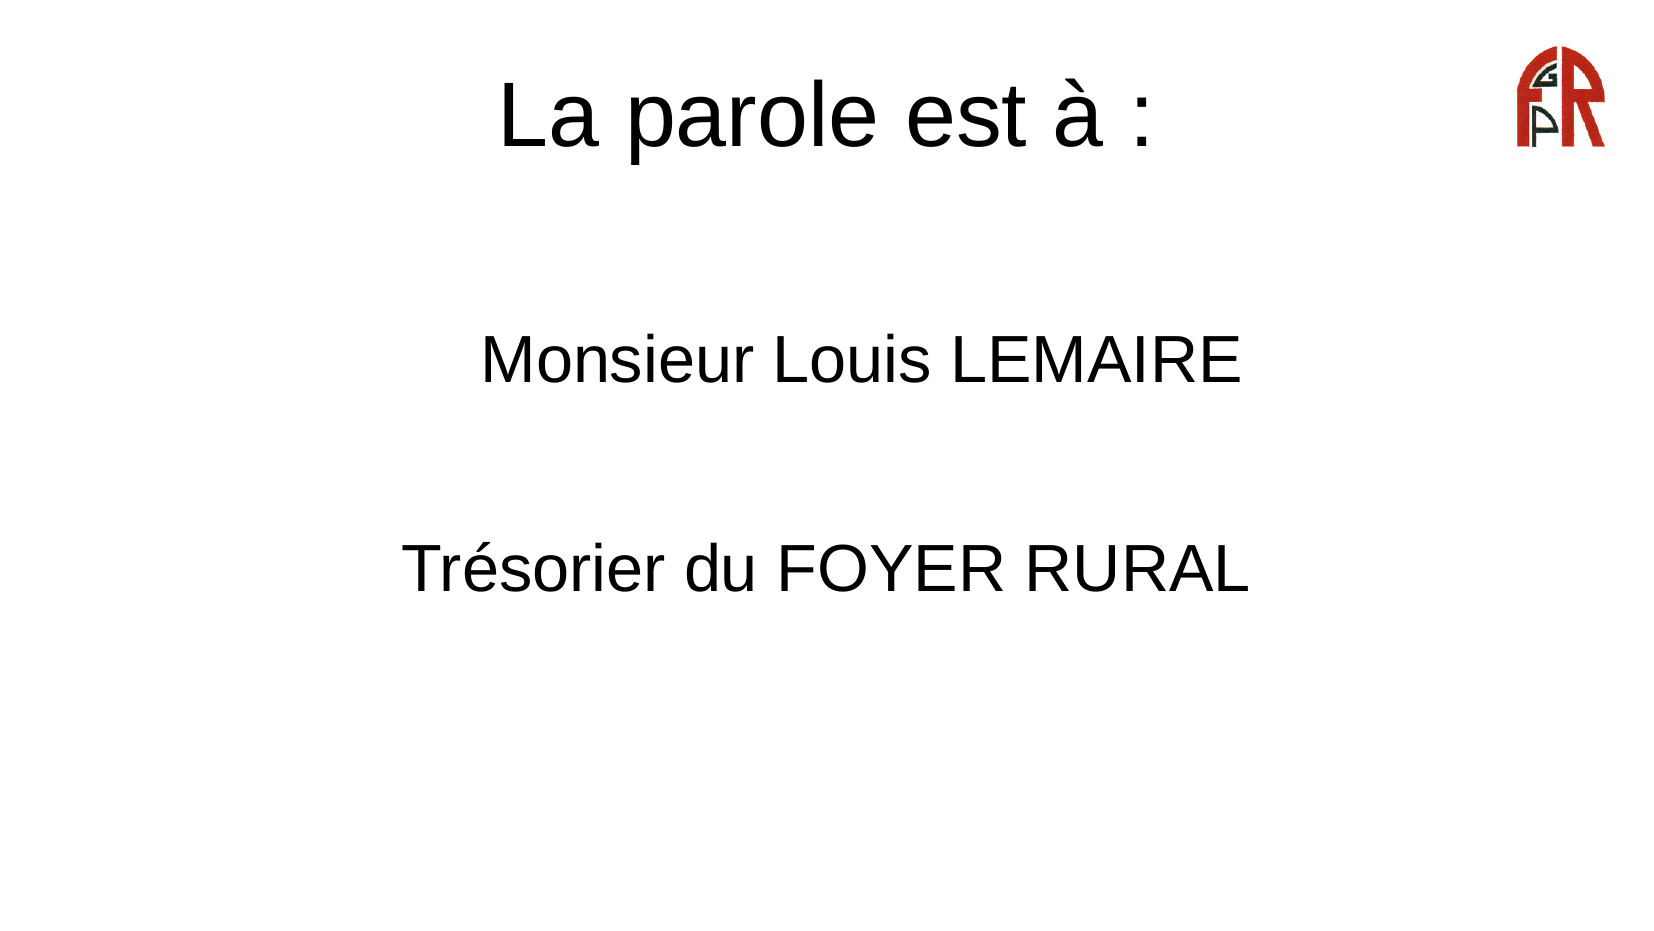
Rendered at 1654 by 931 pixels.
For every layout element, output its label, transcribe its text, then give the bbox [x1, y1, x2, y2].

picture [1506, 37, 1618, 156]
list Monsieur Louis LEMAIRE Trésorier du FOYER RURAL [82, 217, 1571, 758]
title La parole est à : [82, 37, 1571, 193]
